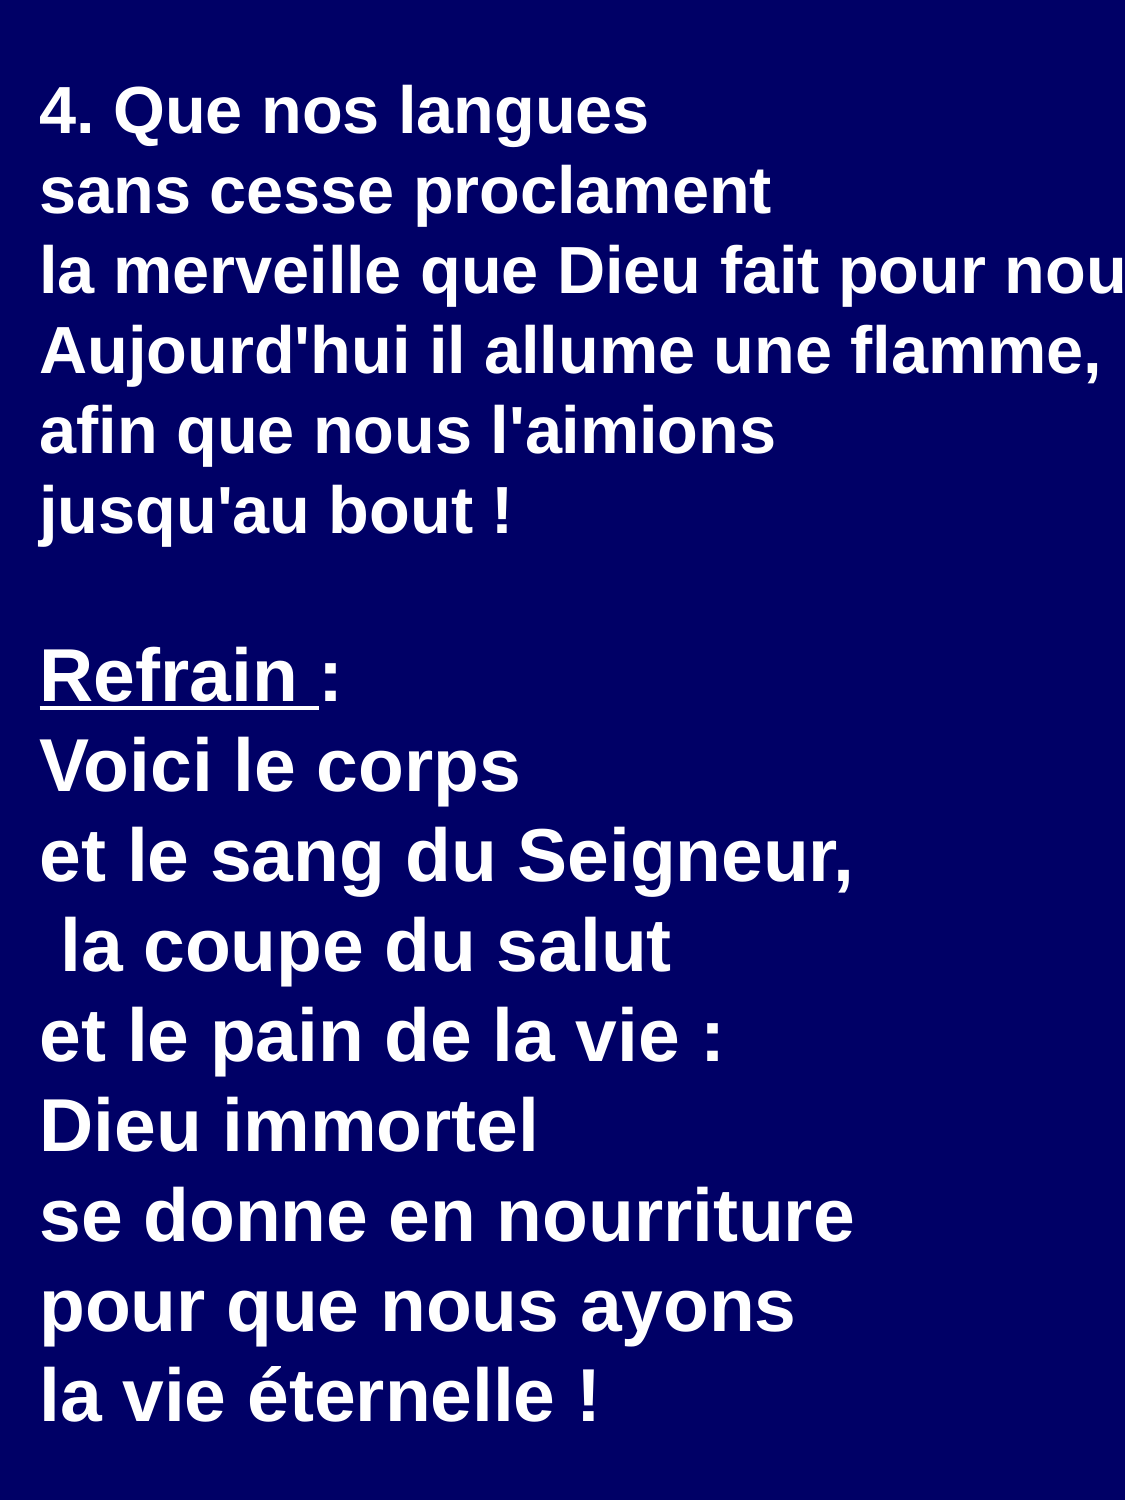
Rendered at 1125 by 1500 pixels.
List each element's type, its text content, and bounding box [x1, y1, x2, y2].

text_box 4. Que nos langues sans cesse proclament la merveille que Dieu fait pour nous : Aujourd'hui il allume une flamme, afin que nous l'aimions jusqu'au bout ! Refrain : Voici le corps et le sang du Seigneur, la coupe du salut et le pain de la vie : Dieu immortel se donne en nourriture pour que nous ayons la vie éternelle ! [23, 59, 1125, 1410]
